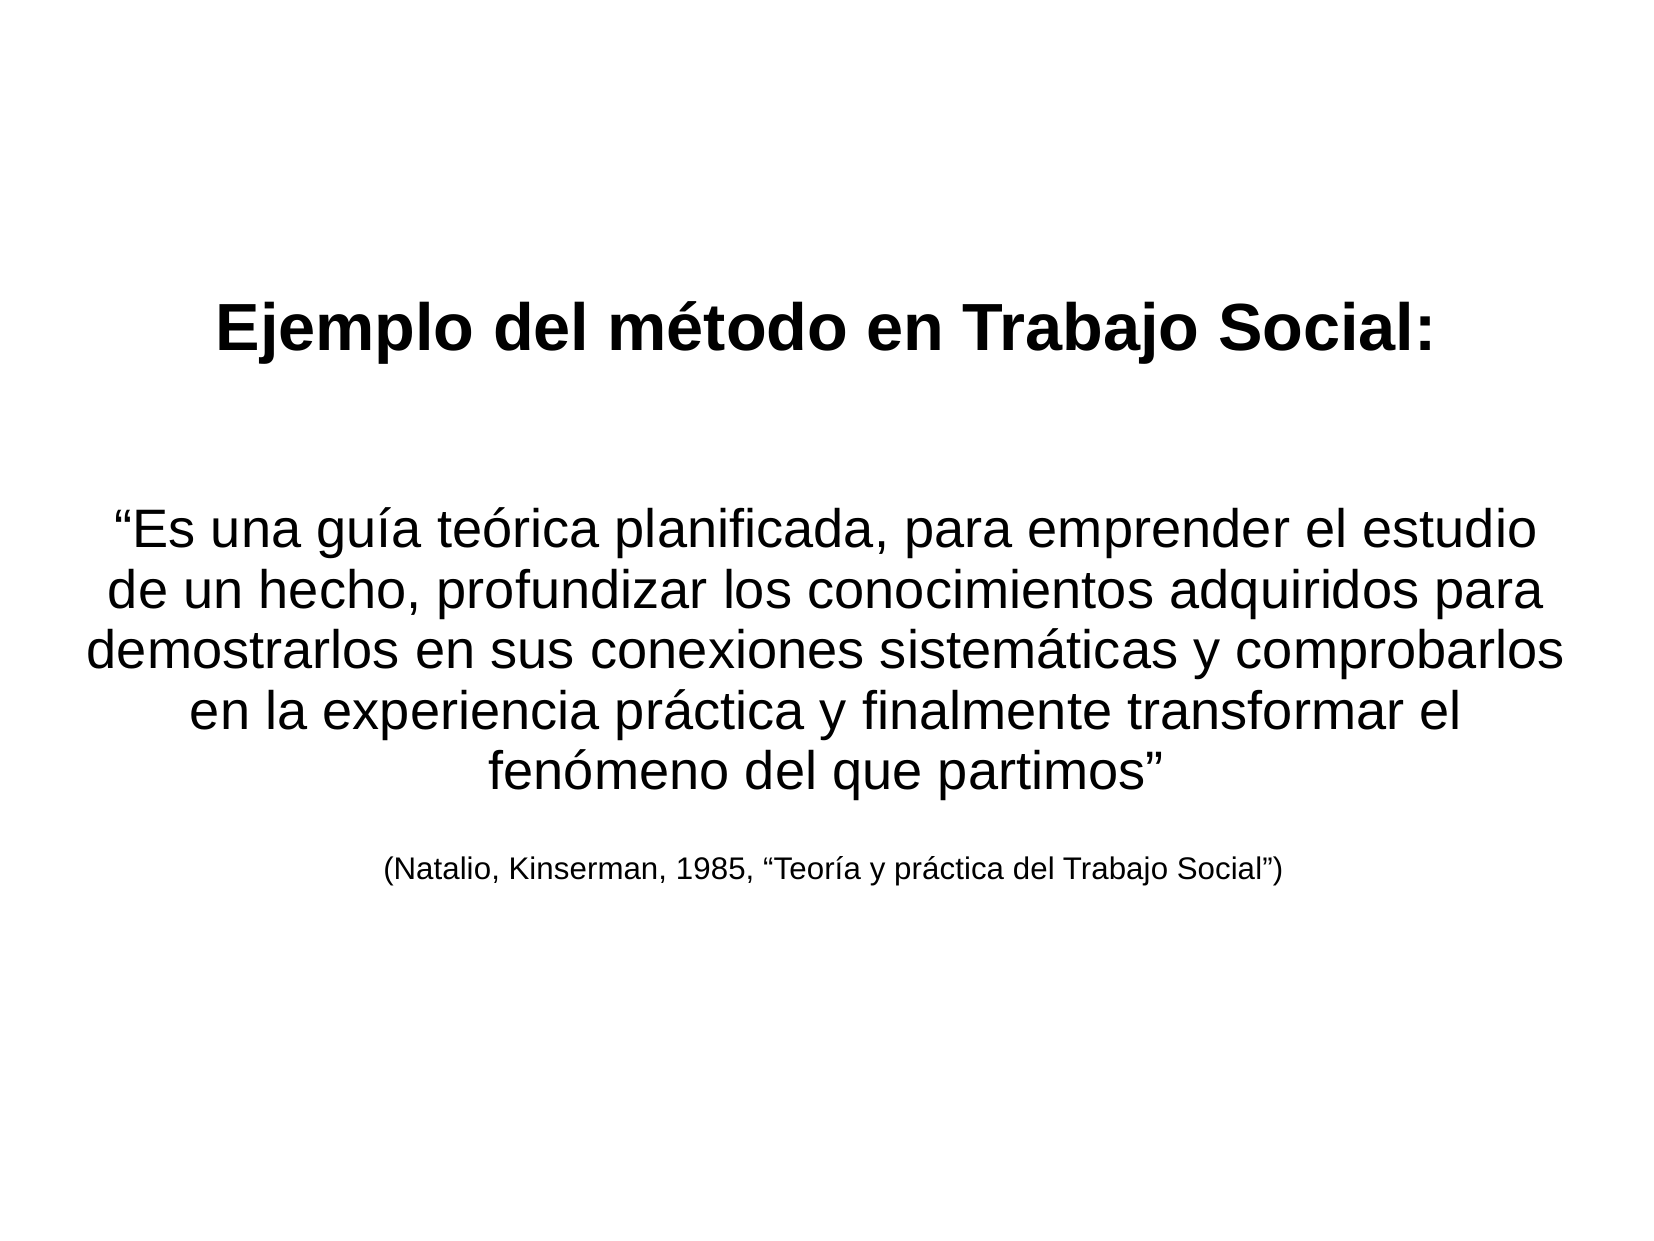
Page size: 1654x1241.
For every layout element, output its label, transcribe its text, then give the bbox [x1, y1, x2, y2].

list Ejemplo del método en Trabajo Social: “Es una guía teórica planificada, para emprender el estudio de un hecho, profundizar los conocimientos adquiridos para demostrarlos en sus conexiones sistemáticas y comprobarlos en la experiencia práctica y finalmente transformar el fenómeno del que partimos” (Natalio, Kinserman, 1985, “Teoría y práctica del Trabajo Social”) [82, 290, 1571, 1010]
